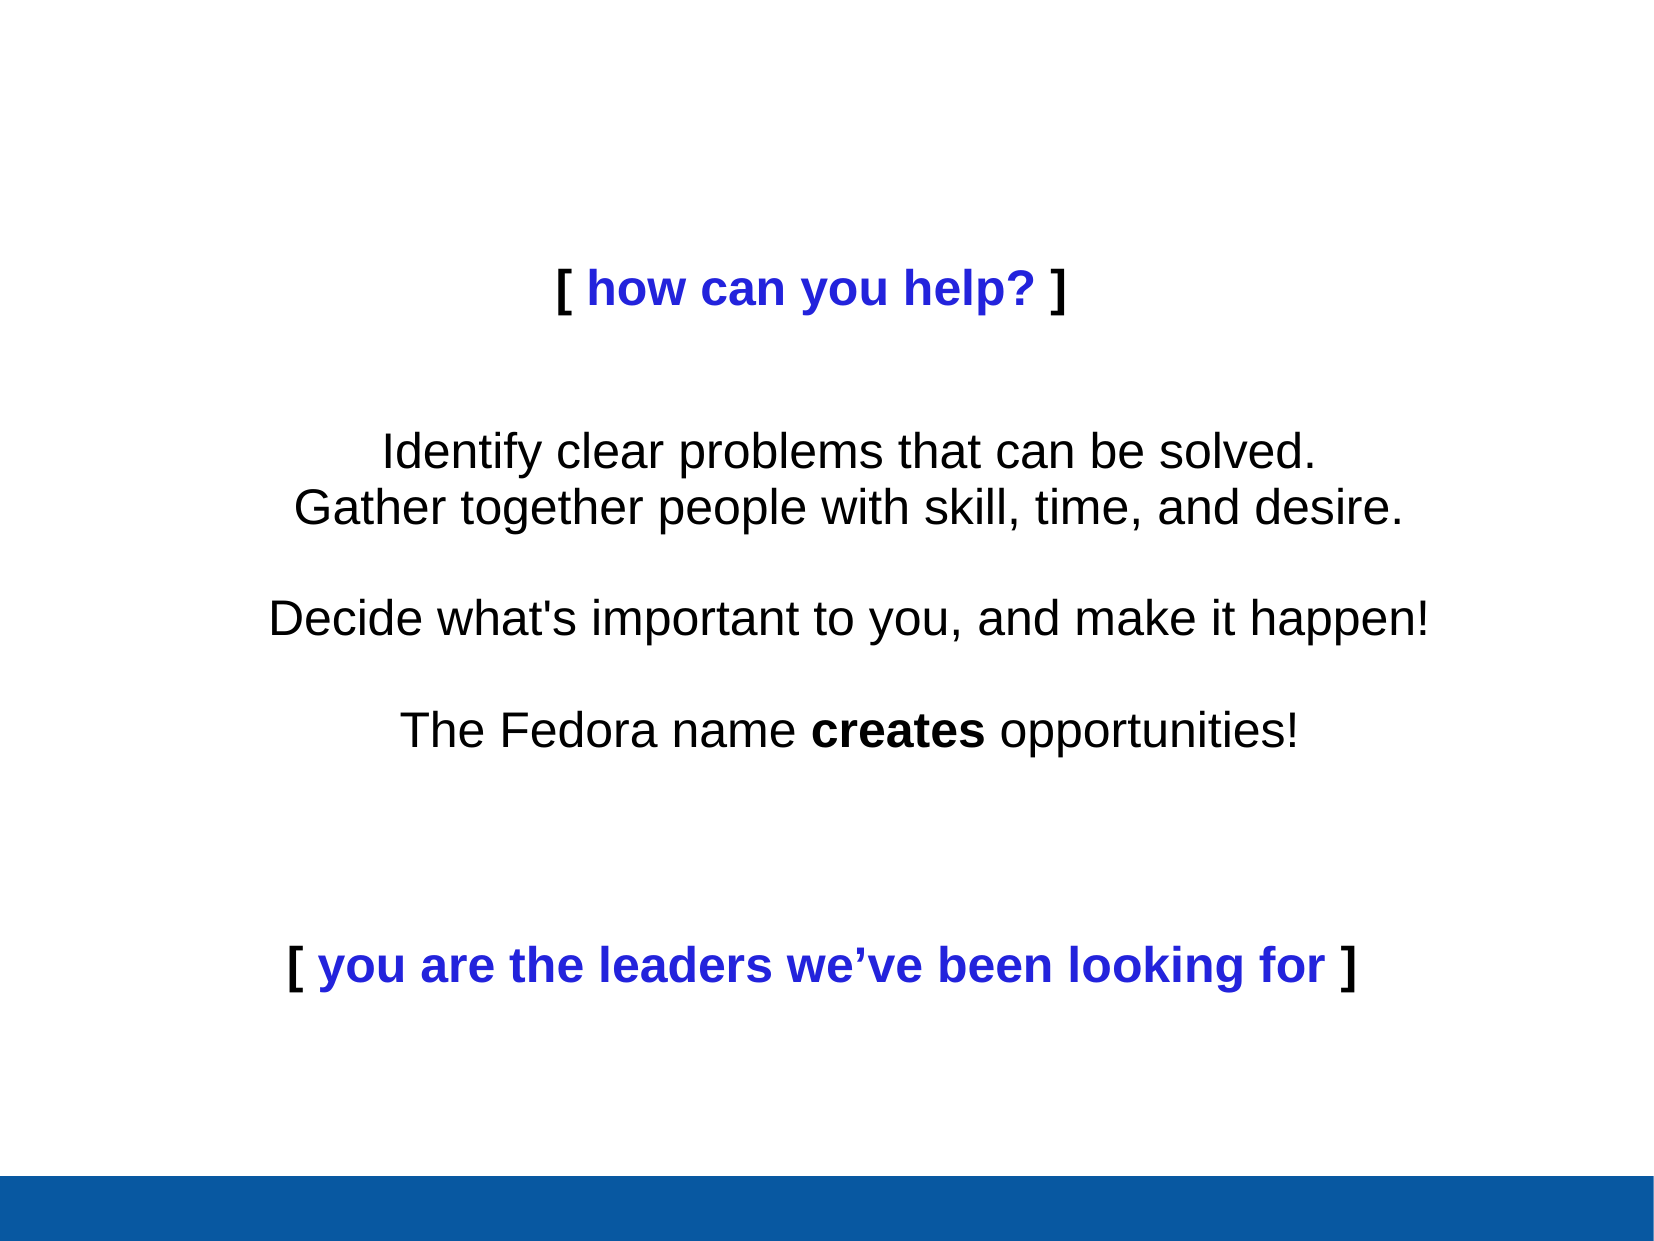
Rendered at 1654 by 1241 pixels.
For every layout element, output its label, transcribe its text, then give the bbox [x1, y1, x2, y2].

picture [0, 1176, 1654, 1241]
text_box Identify clear problems that can be solved. Gather together people with skill, time, and desire. Decide what's important to you, and make it happen! The Fedora name creates opportunities! [268, 423, 1432, 870]
text_box [ you are the leaders we’ve been looking for ] [286, 937, 1358, 1013]
text_box [ how can you help? ] [555, 260, 1068, 337]
